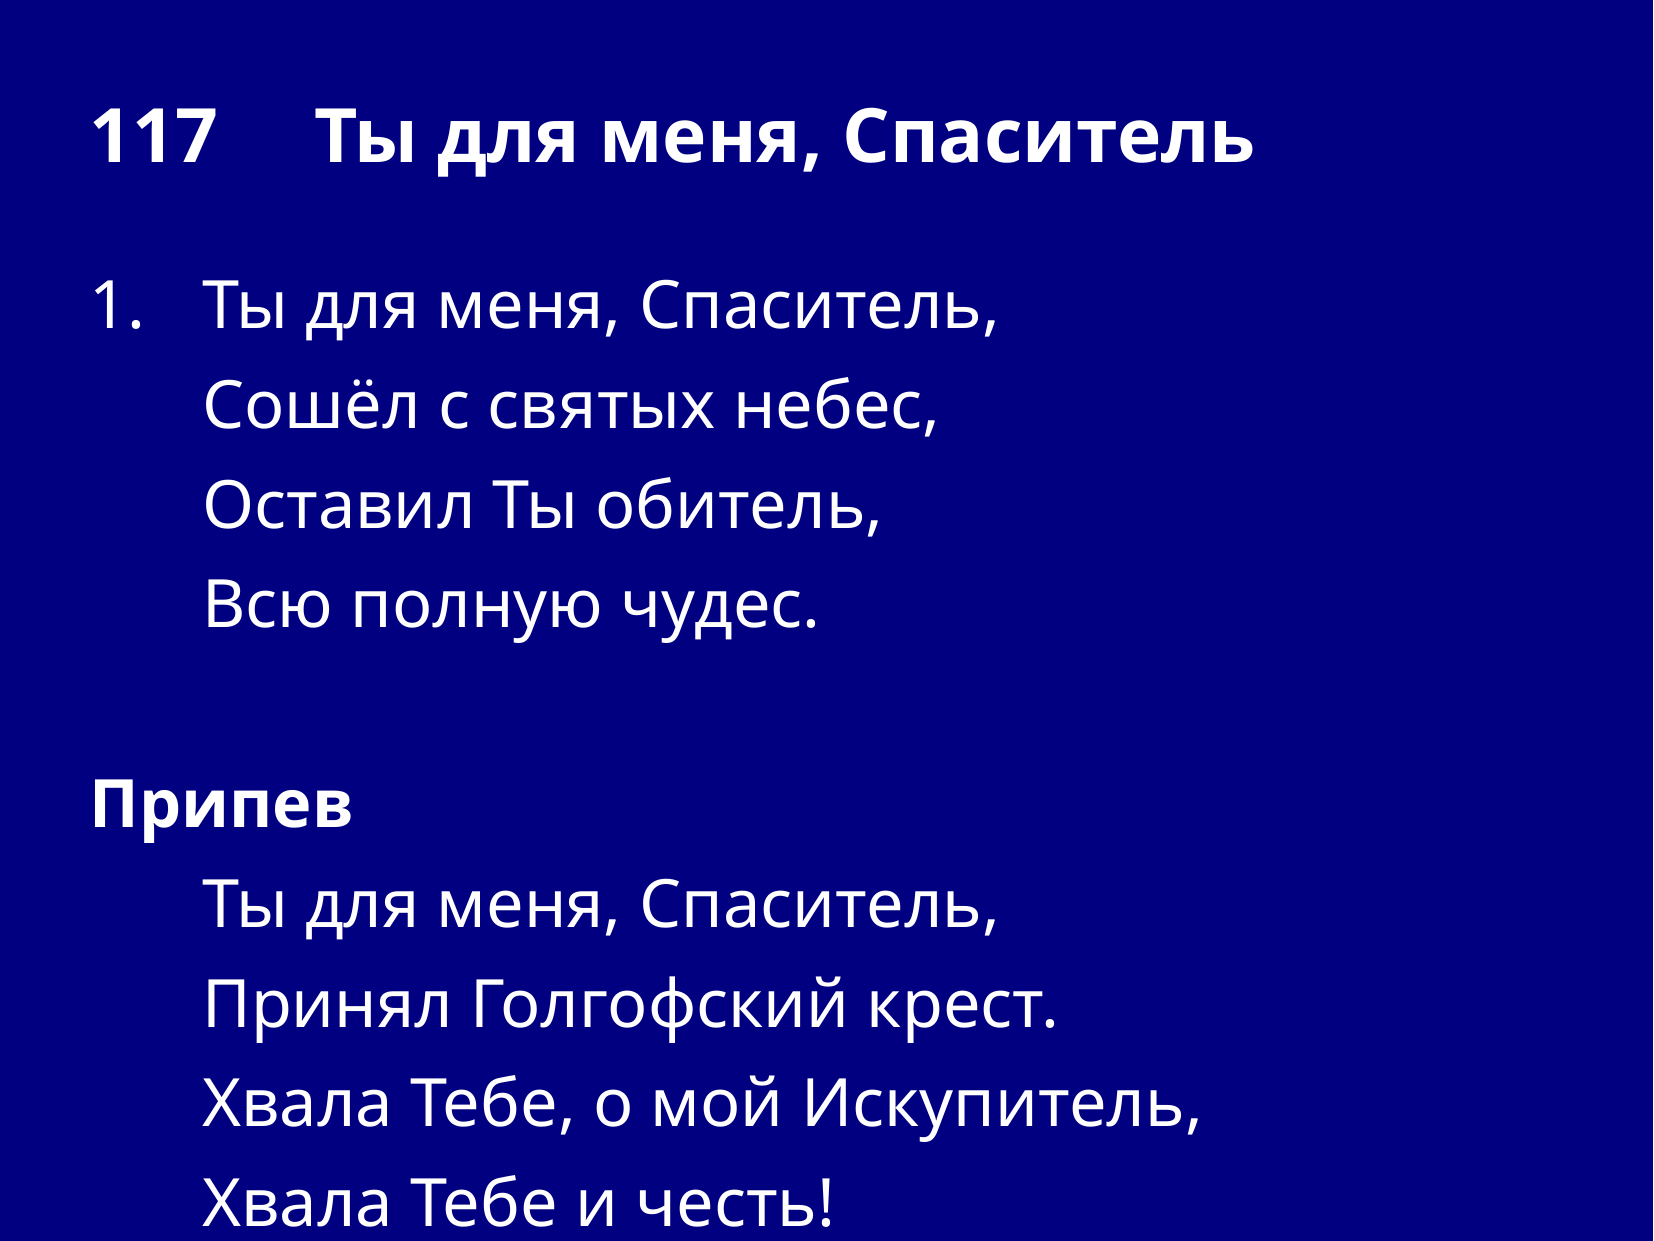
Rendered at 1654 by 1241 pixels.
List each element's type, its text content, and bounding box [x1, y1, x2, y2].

text_box 117 Ты для меня, Спаситель [75, 75, 1576, 188]
text_box 1. Ты для меня, Спаситель, Сошёл с святых небес, Оставил Ты обитель, Всю полную чудес. Припев Ты для меня, Спаситель, Принял Голгофский крест. Хвала Тебе, о мой Искупитель, Хвала Тебе и честь! [75, 188, 1576, 1163]
